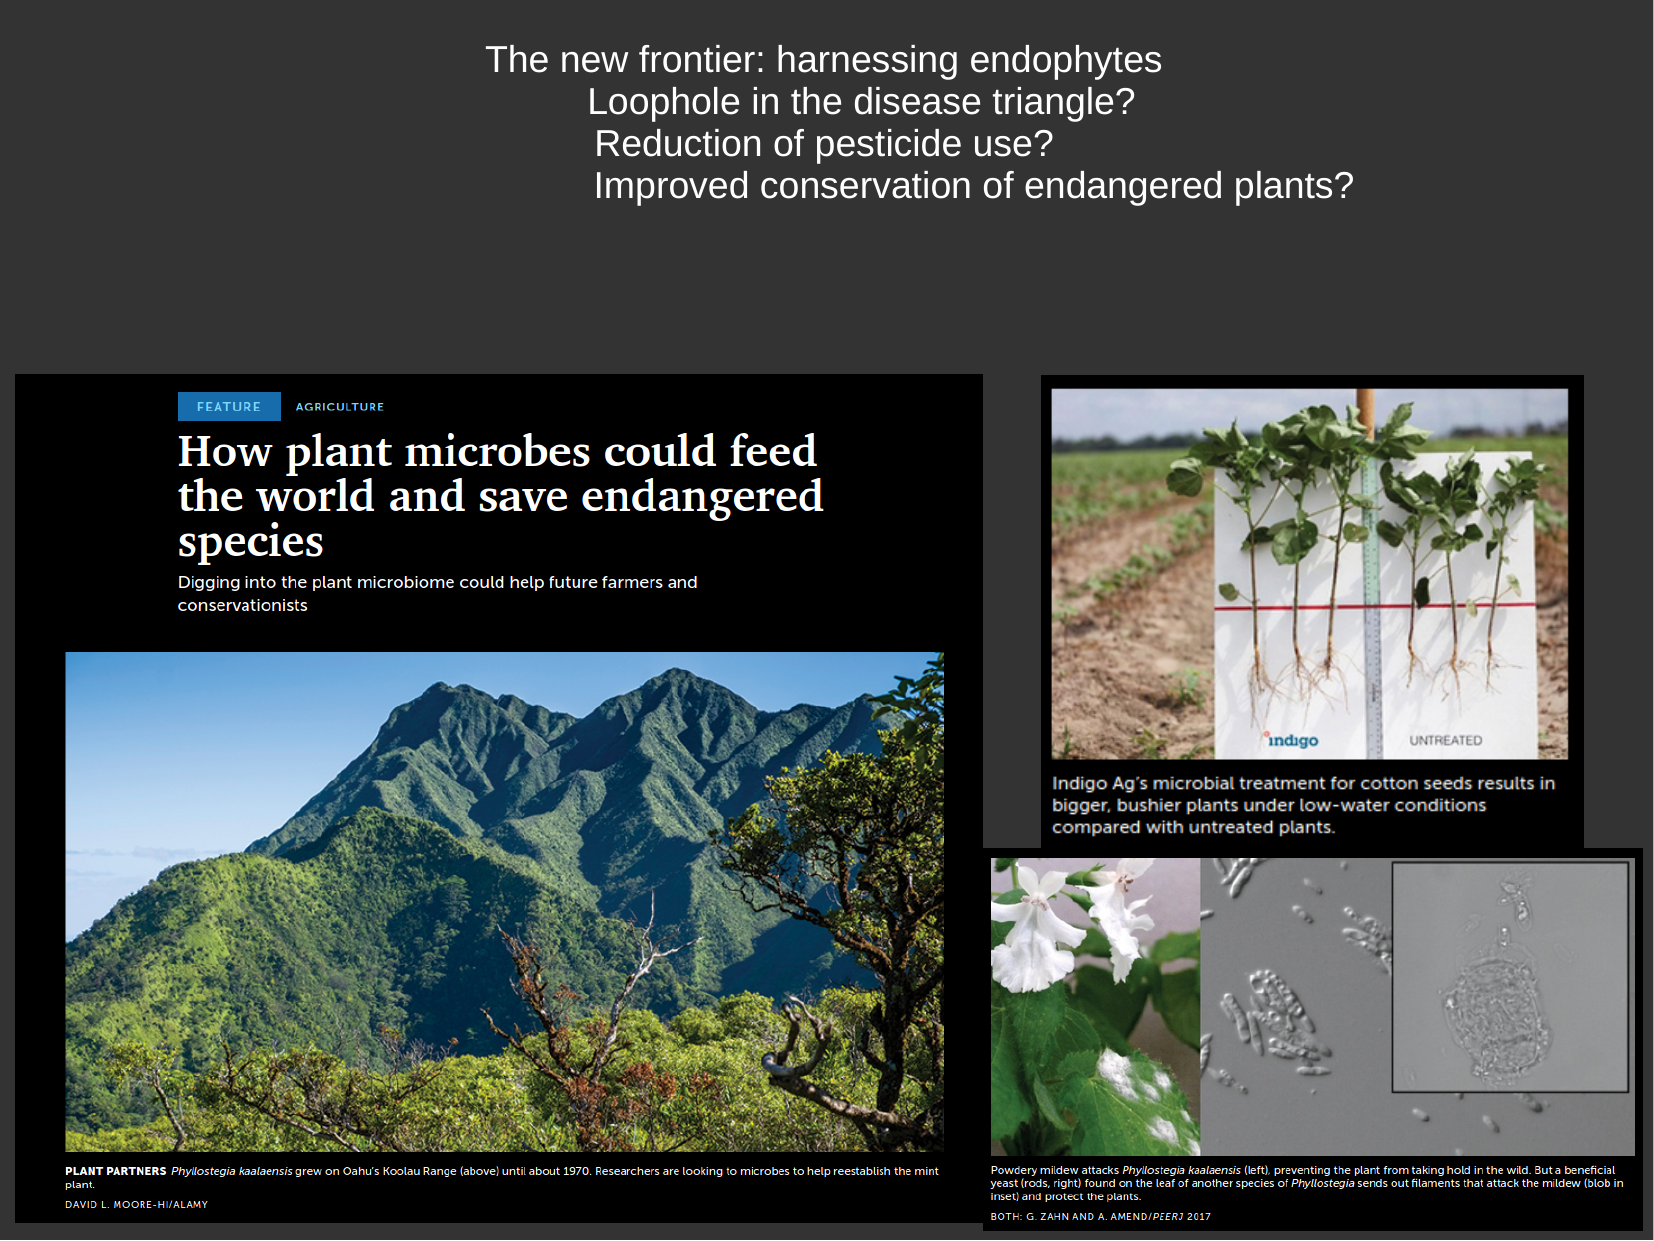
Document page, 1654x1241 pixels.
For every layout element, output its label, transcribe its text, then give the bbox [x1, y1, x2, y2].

picture [15, 374, 1643, 1231]
text_box The new frontier: harnessing endophytes Loophole in the disease triangle? Reduction of pesticide use? Improved conservation of endangered plants? [16, 31, 1632, 214]
